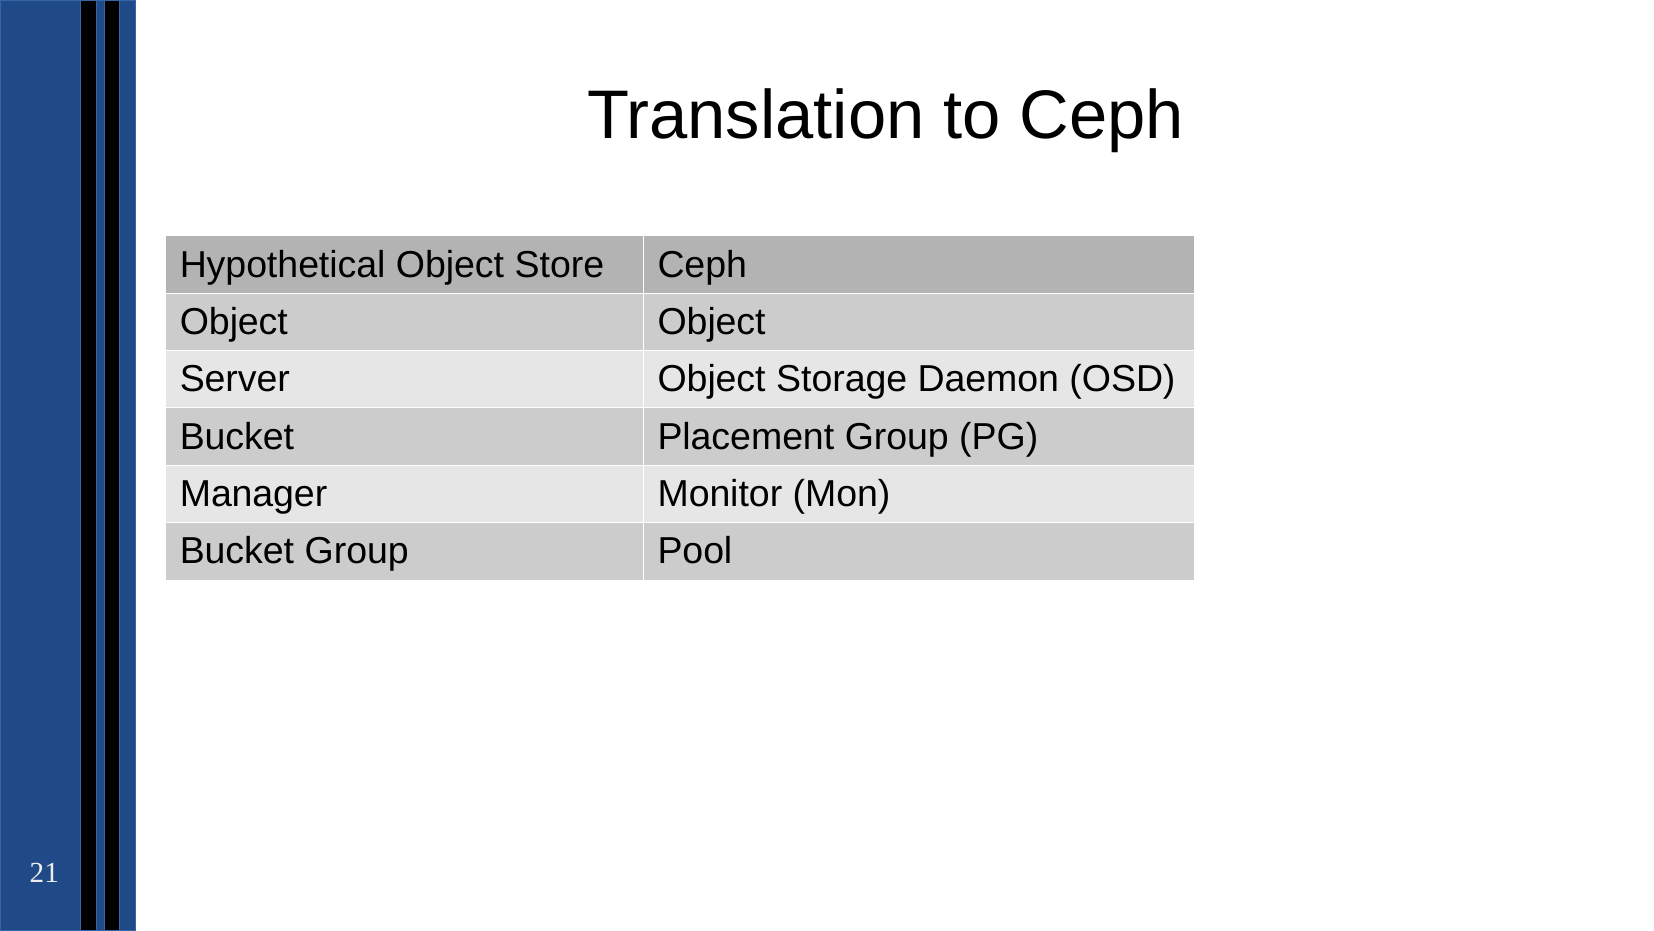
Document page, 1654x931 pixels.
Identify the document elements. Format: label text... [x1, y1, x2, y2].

table_cell Pool [644, 523, 1194, 580]
table_cell Object [166, 294, 643, 350]
table_cell Object Storage Daemon (OSD) [644, 351, 1194, 407]
table_cell Placement Group (PG) [644, 408, 1194, 465]
table_cell Server [166, 351, 643, 407]
table_cell Manager [166, 466, 643, 522]
table_cell Object [644, 294, 1194, 350]
title Translation to Ceph [141, 37, 1630, 193]
table_cell Monitor (Mon) [644, 466, 1194, 522]
table_header Hypothetical Object Store [166, 236, 643, 293]
table_cell Bucket [166, 408, 643, 465]
table_cell Bucket Group [166, 523, 643, 580]
table_header Ceph [644, 236, 1194, 293]
